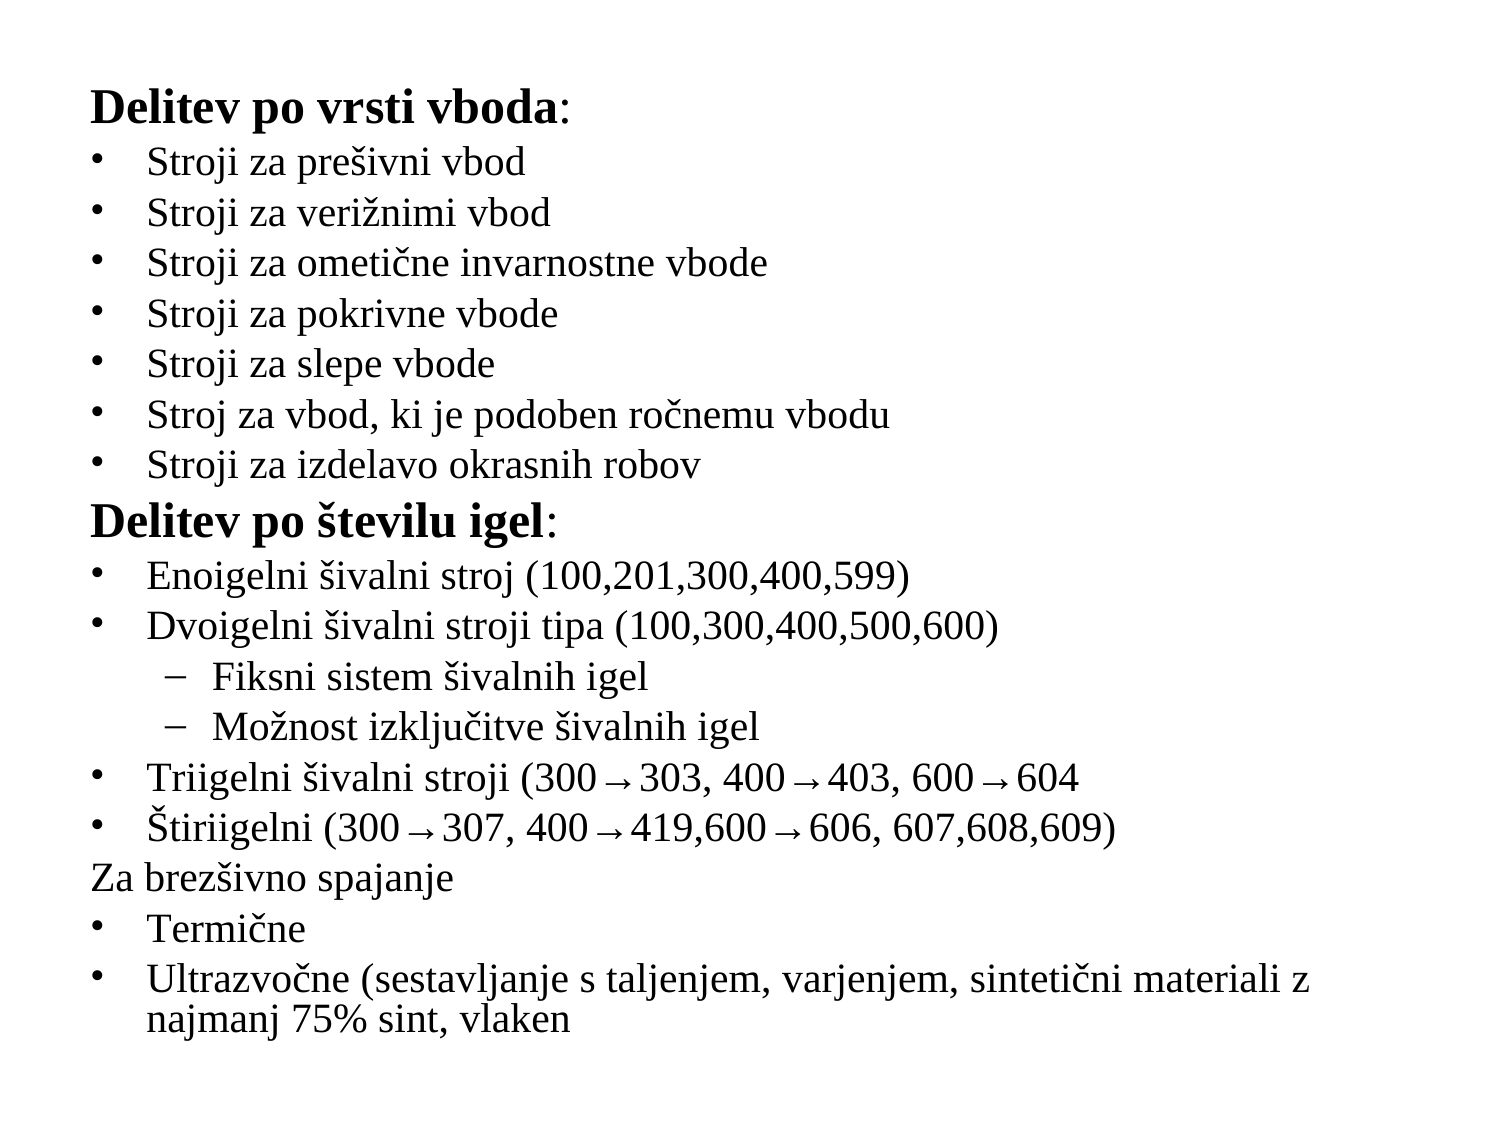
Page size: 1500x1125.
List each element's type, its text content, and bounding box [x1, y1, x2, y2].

list Delitev po vrsti vboda: Stroji za prešivni vbod Stroji za verižnimi vbod Stroji za ometične invarnostne vbode Stroji za pokrivne vbode Stroji za slepe vbode Stroj za vbod, ki je podoben ročnemu vbodu Stroji za izdelavo okrasnih robov Delitev po številu igel: Enoigelni šivalni stroj (100,201,300,400,599) Dvoigelni šivalni stroji tipa (100,300,400,500,600) Fiksni sistem šivalnih igel Možnost izključitve šivalnih igel Triigelni šivalni stroji (300→303, 400→403, 600→604 Štiriigelni (300→307, 400→419,600→606, 607,608,609) Za brezšivno spajanje Termične Ultrazvočne (sestavljanje s taljenjem, varjenjem, sintetični materiali z najmanj 75% sint, vlaken [75, 78, 1426, 1071]
